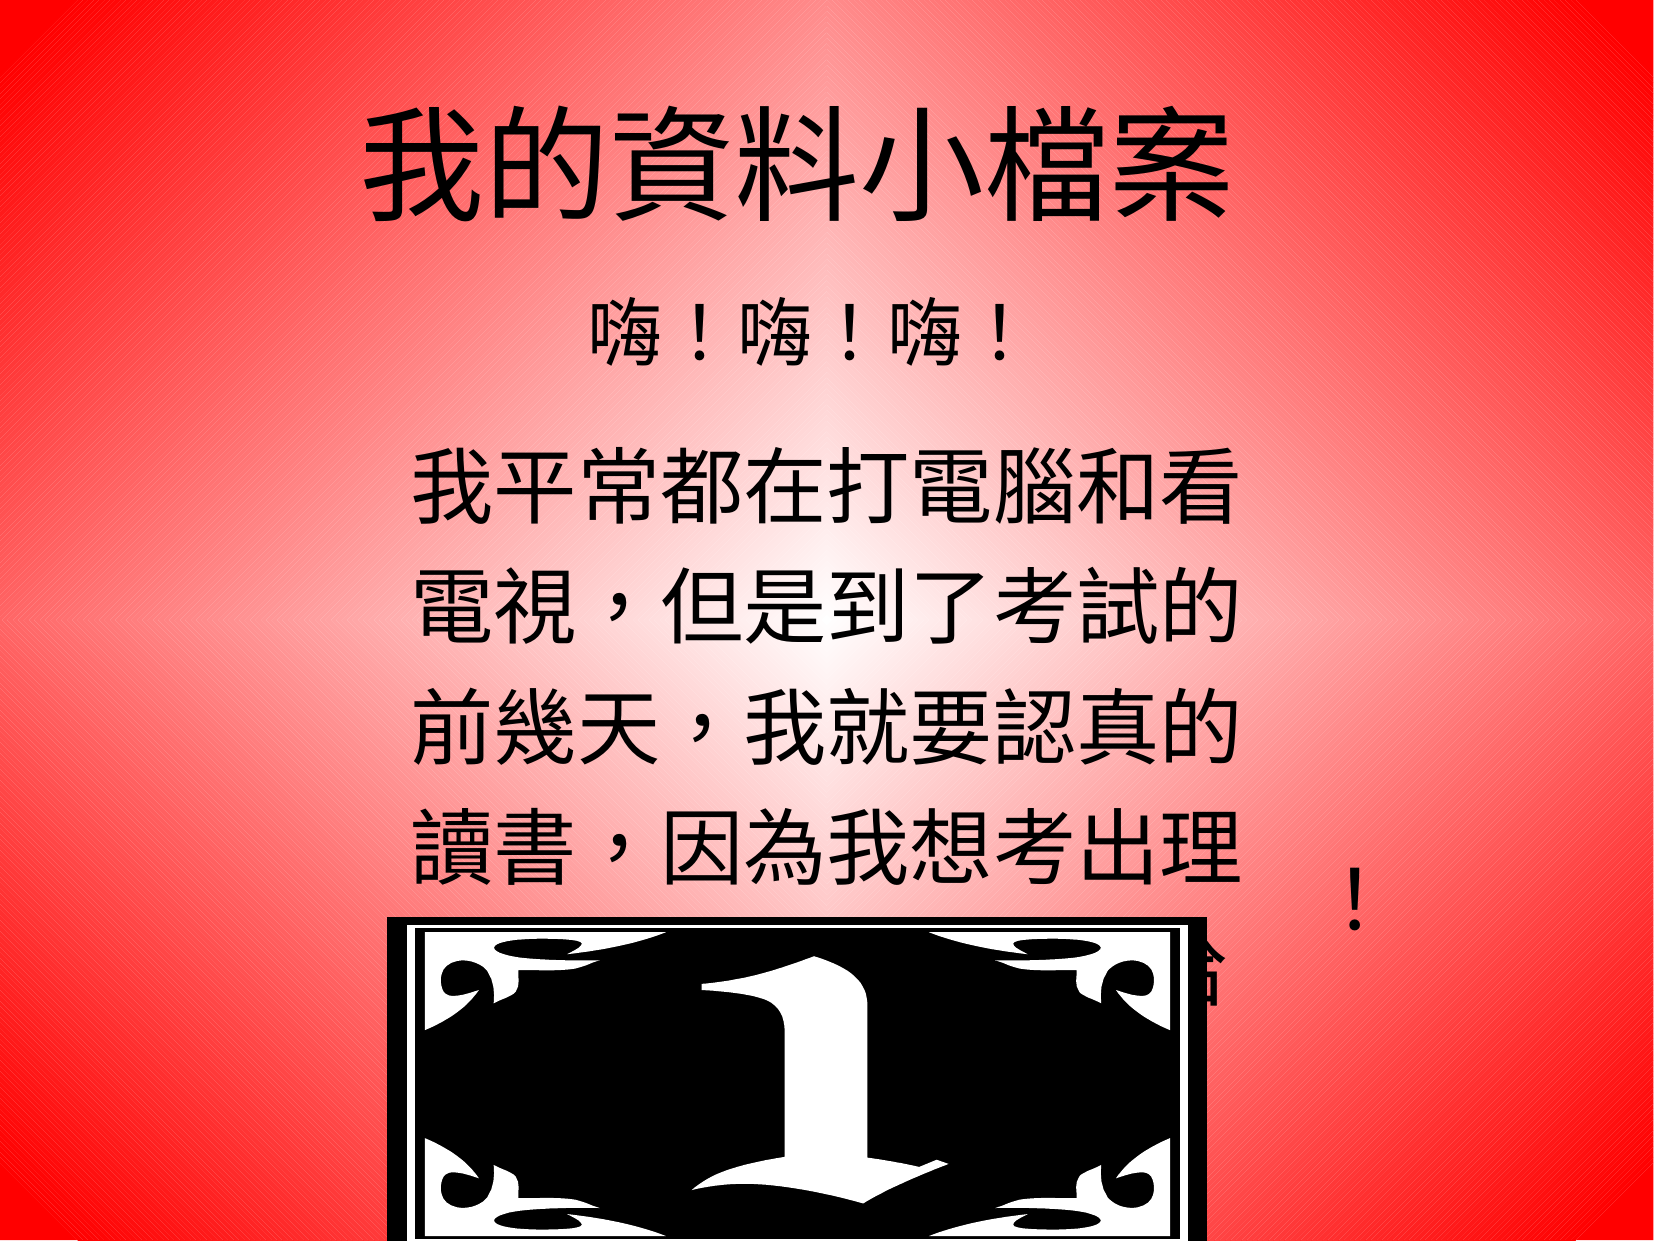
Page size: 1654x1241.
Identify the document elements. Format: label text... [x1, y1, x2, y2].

picture [383, 915, 1211, 1241]
text_box 我平常都在打電腦和看電視，但是到了考試的前幾天，我就要認真的讀書，因為我想考出理想的成績，哈 哈 哈 哈 [354, 413, 1300, 927]
text_box 嗨！嗨！嗨！ [324, 265, 1300, 371]
text_box 我的資料小檔案 [118, 59, 1477, 224]
text_box ！ [1299, 826, 1388, 942]
text_box [1299, 826, 1418, 1042]
